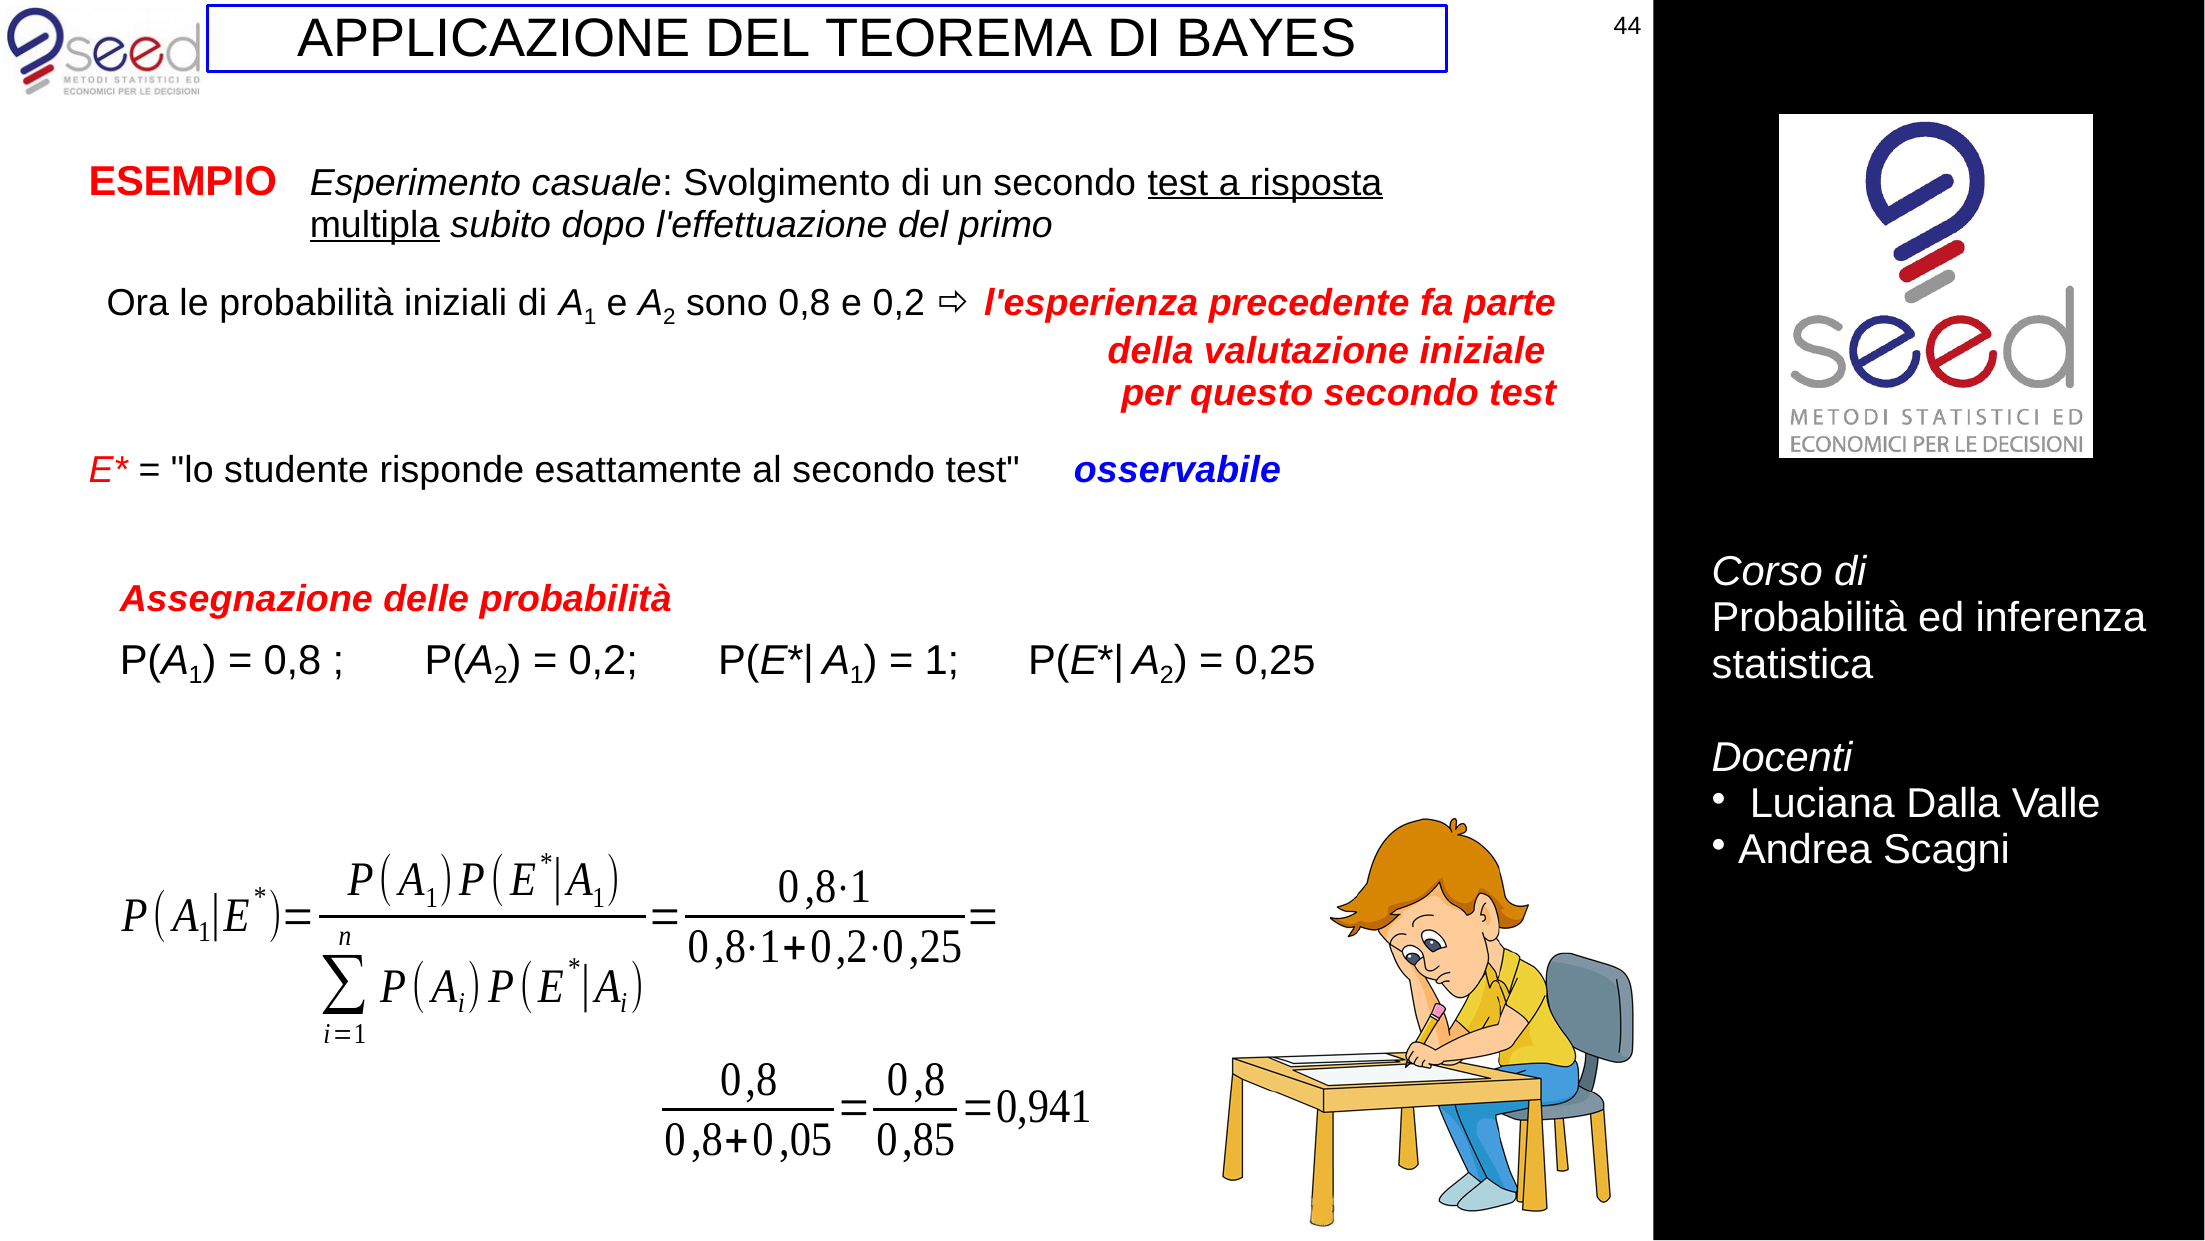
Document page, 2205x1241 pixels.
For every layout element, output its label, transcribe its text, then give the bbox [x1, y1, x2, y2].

text_box Assegnazione delle probabilità P(A1) = 0,8 ; P(A2) = 0,2; P(E*| A1) = 1; P(E*| A2) = 0,25 [119, 577, 1371, 694]
text_box APPLICAZIONE DEL TEOREMA DI BAYES [207, 5, 1447, 72]
chart [104, 845, 1098, 1167]
picture [5, 5, 203, 98]
text_box ESEMPIO Esperimento casuale: Svolgimento di un secondo test a risposta multipla subito dopo l'effettuazione del primo Ora le probabilità iniziali di A1 e A2 sono 0,8 e 0,2  l'esperienza precedente fa parte della valutazione iniziale per questo secondo test E* = "lo studente risponde esattamente al secondo test" osservabile [88, 157, 1557, 506]
picture [1779, 114, 2093, 458]
picture [1216, 813, 1642, 1231]
